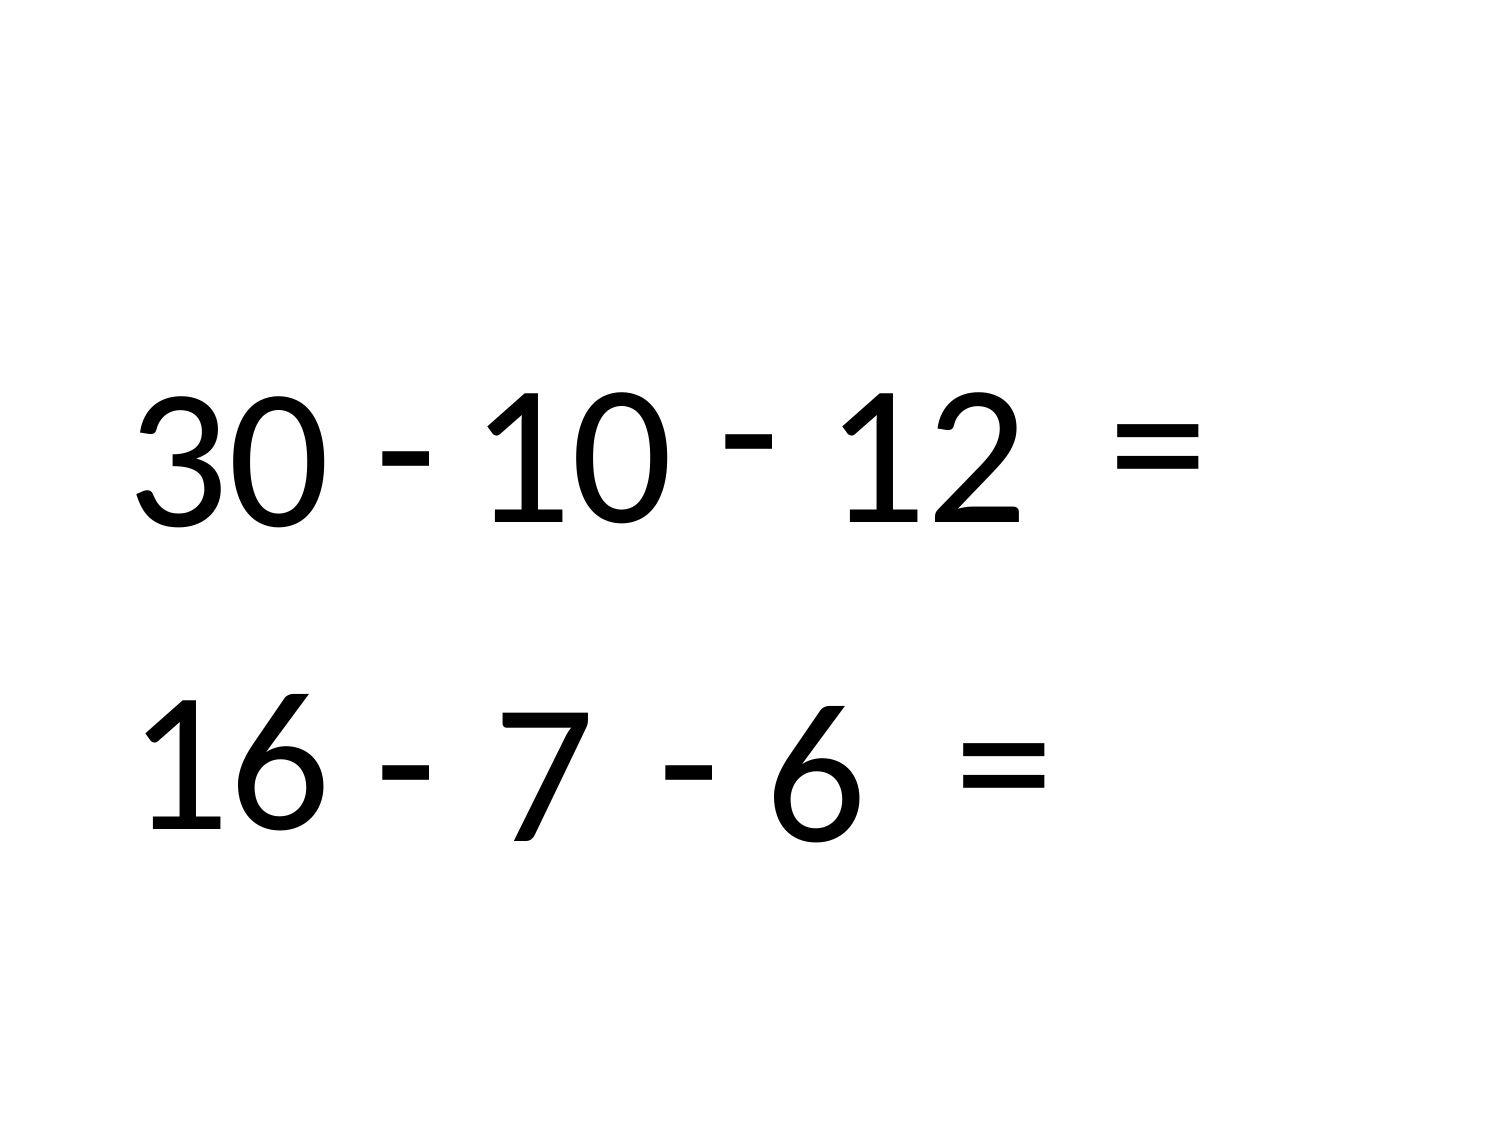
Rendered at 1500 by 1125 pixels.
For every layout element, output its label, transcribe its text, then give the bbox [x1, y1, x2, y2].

text_box 10 [455, 314, 689, 570]
text_box 16 [113, 621, 346, 878]
text_box - [703, 290, 795, 547]
text_box 12 [810, 314, 1043, 570]
text_box 6 [750, 633, 882, 889]
text_box - [360, 621, 452, 878]
text_box - [644, 621, 736, 878]
text_box = [1093, 302, 1223, 559]
text_box 7 [479, 633, 611, 889]
text_box - [360, 307, 452, 563]
text_box = [939, 621, 1070, 878]
text_box 30 [112, 318, 345, 575]
